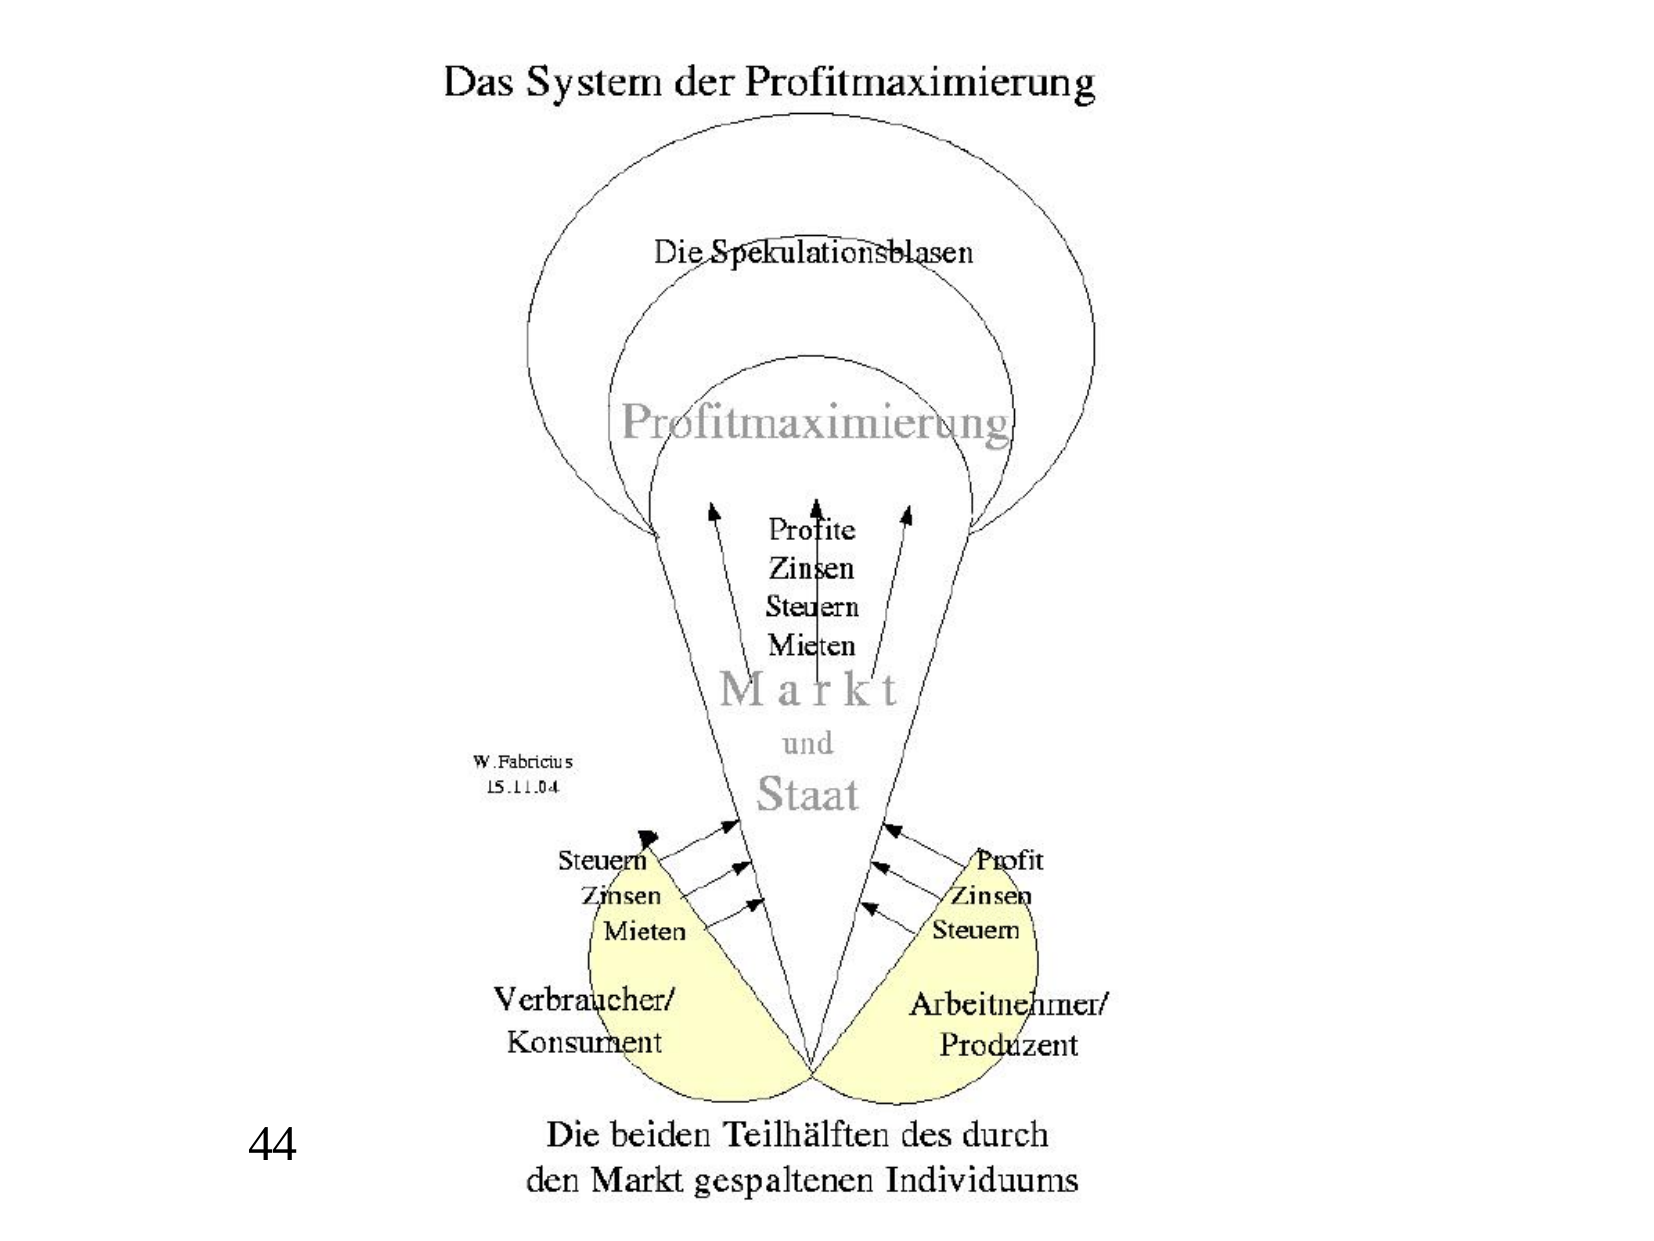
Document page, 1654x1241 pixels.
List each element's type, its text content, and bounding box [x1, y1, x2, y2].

text_box <Nummer> [248, 1116, 483, 1178]
picture [380, 27, 1230, 1228]
